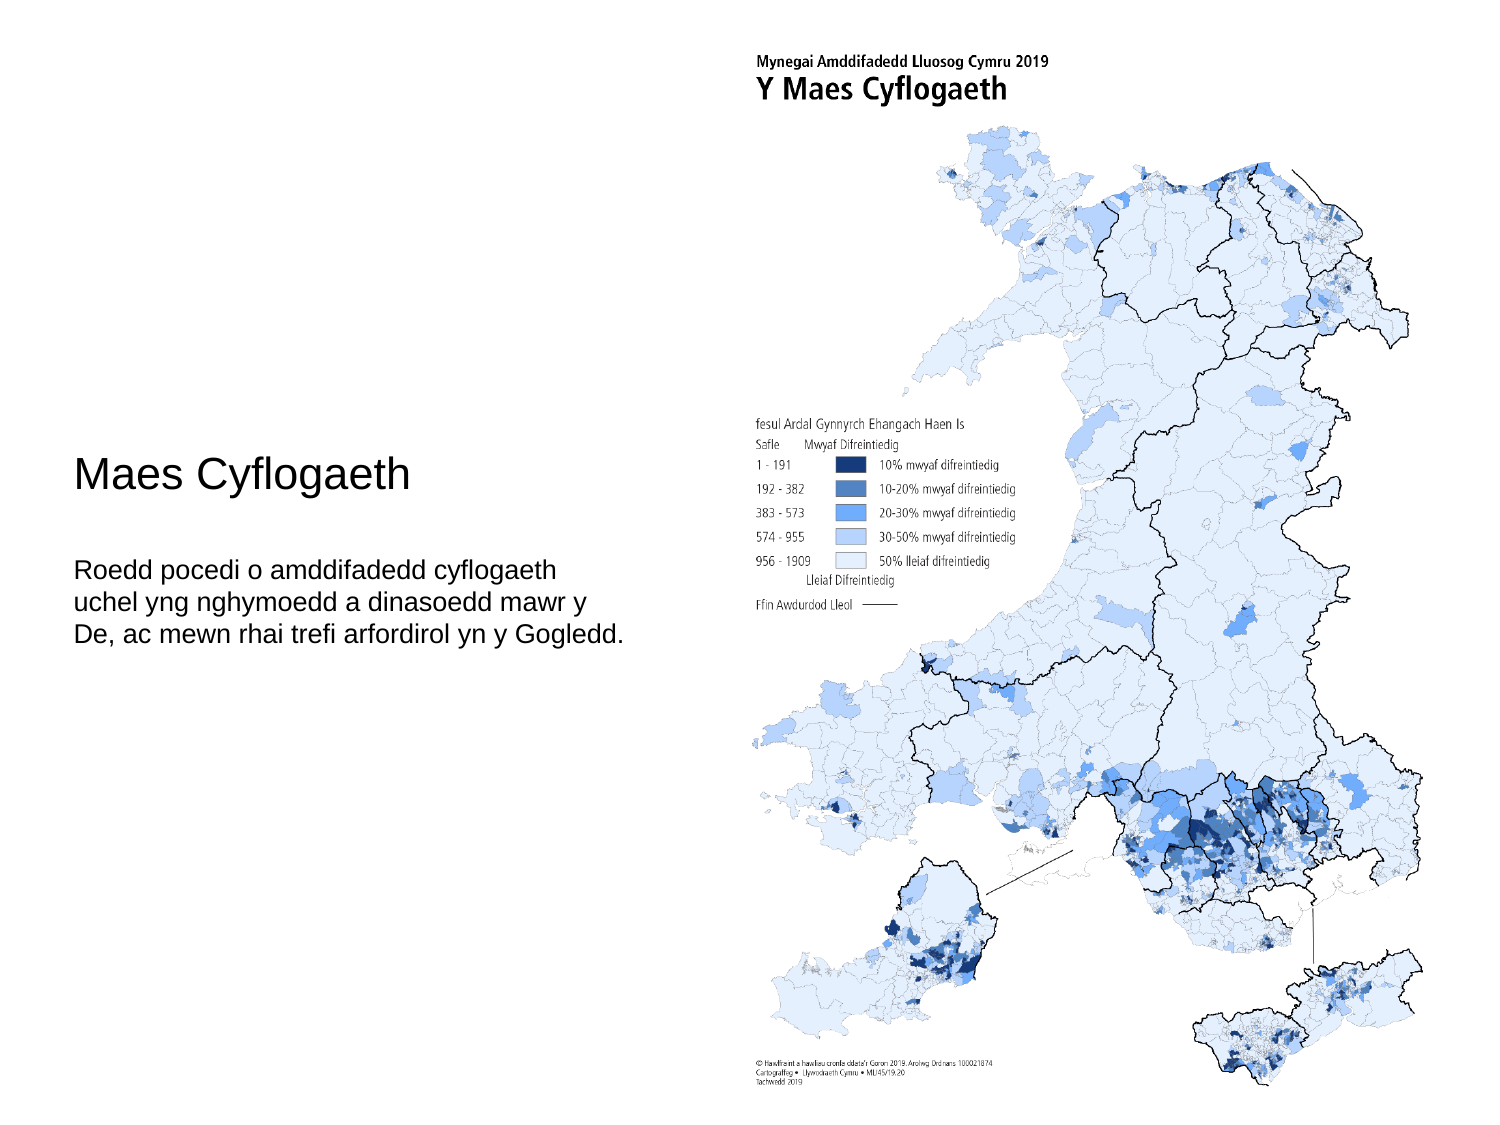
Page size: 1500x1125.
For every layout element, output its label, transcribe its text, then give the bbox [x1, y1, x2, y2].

title Maes Cyflogaeth Roedd pocedi o amddifadedd cyflogaeth uchel yng nghymoedd a dinasoedd mawr y De, ac mewn rhai trefi arfordirol yn y Gogledd. [58, 430, 640, 664]
picture [672, 0, 1468, 1125]
